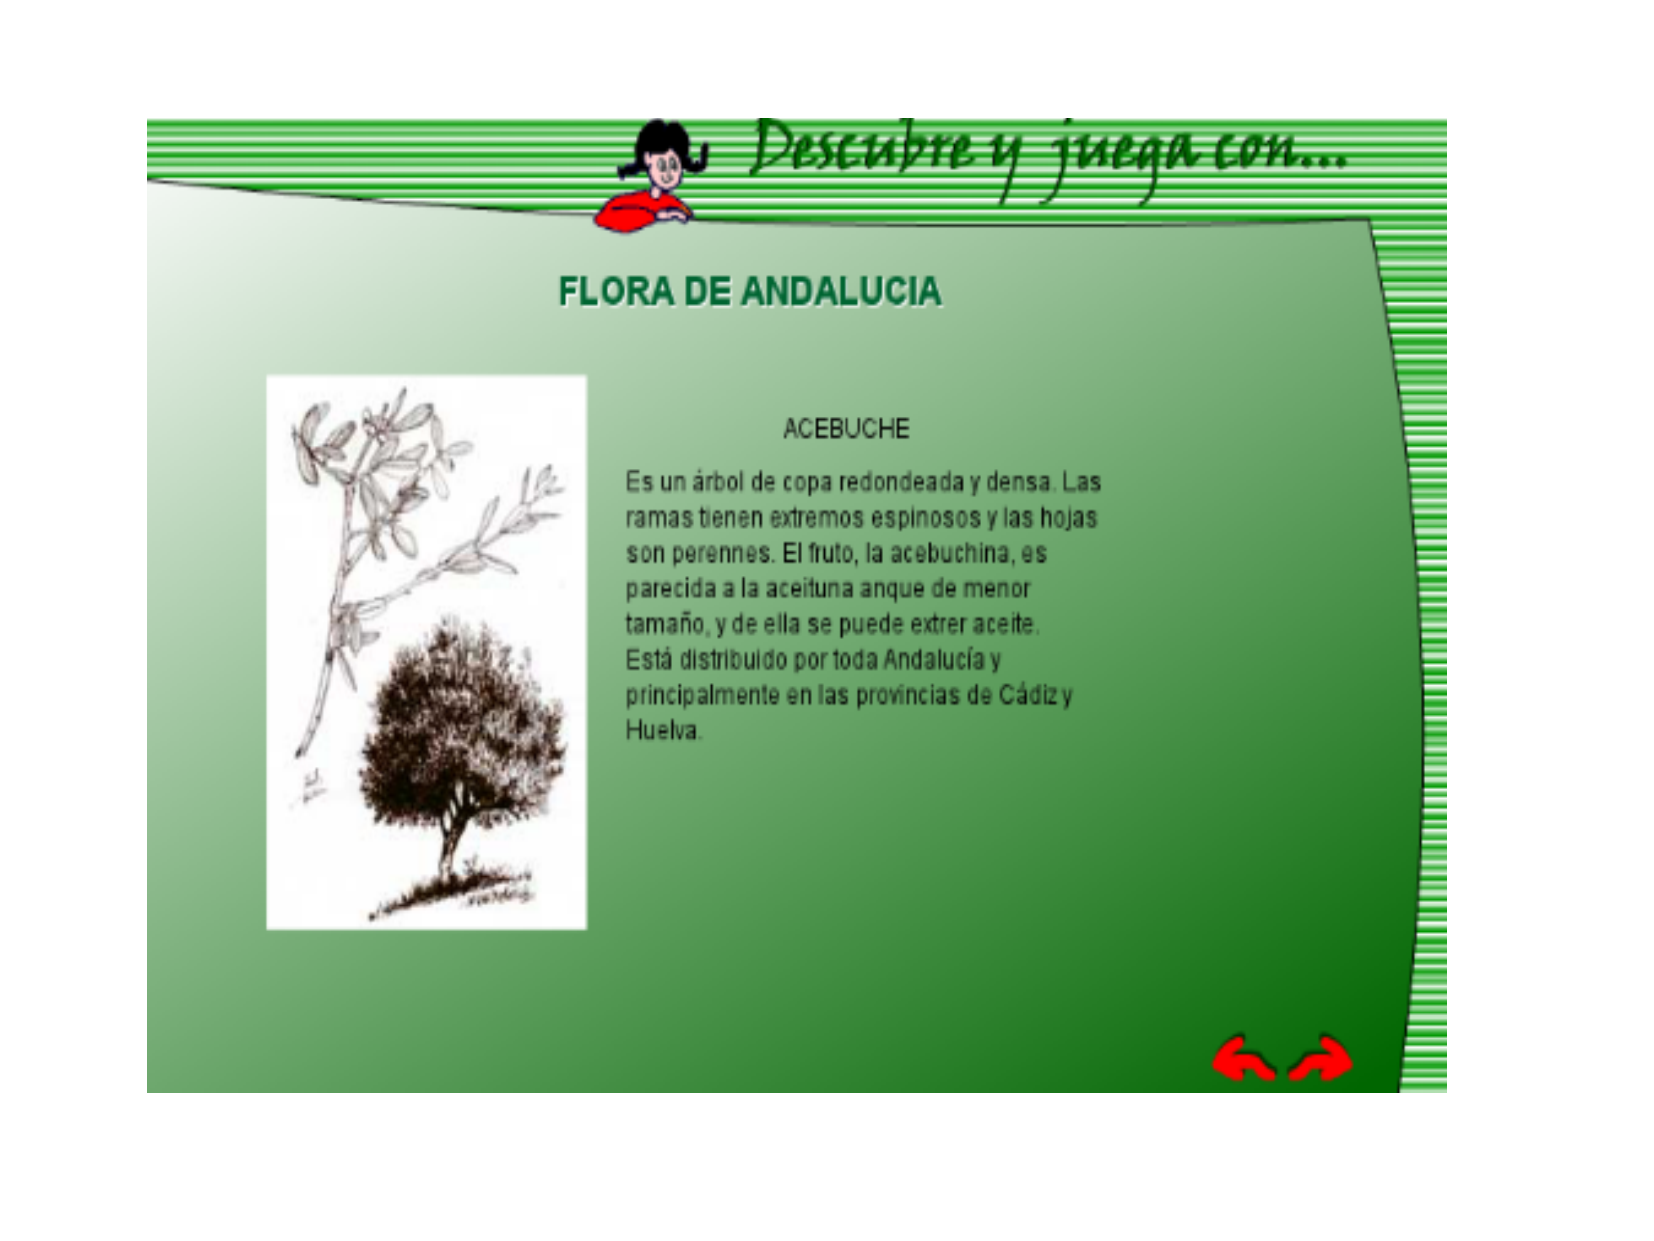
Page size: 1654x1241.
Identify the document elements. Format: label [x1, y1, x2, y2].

picture [147, 118, 1447, 1093]
